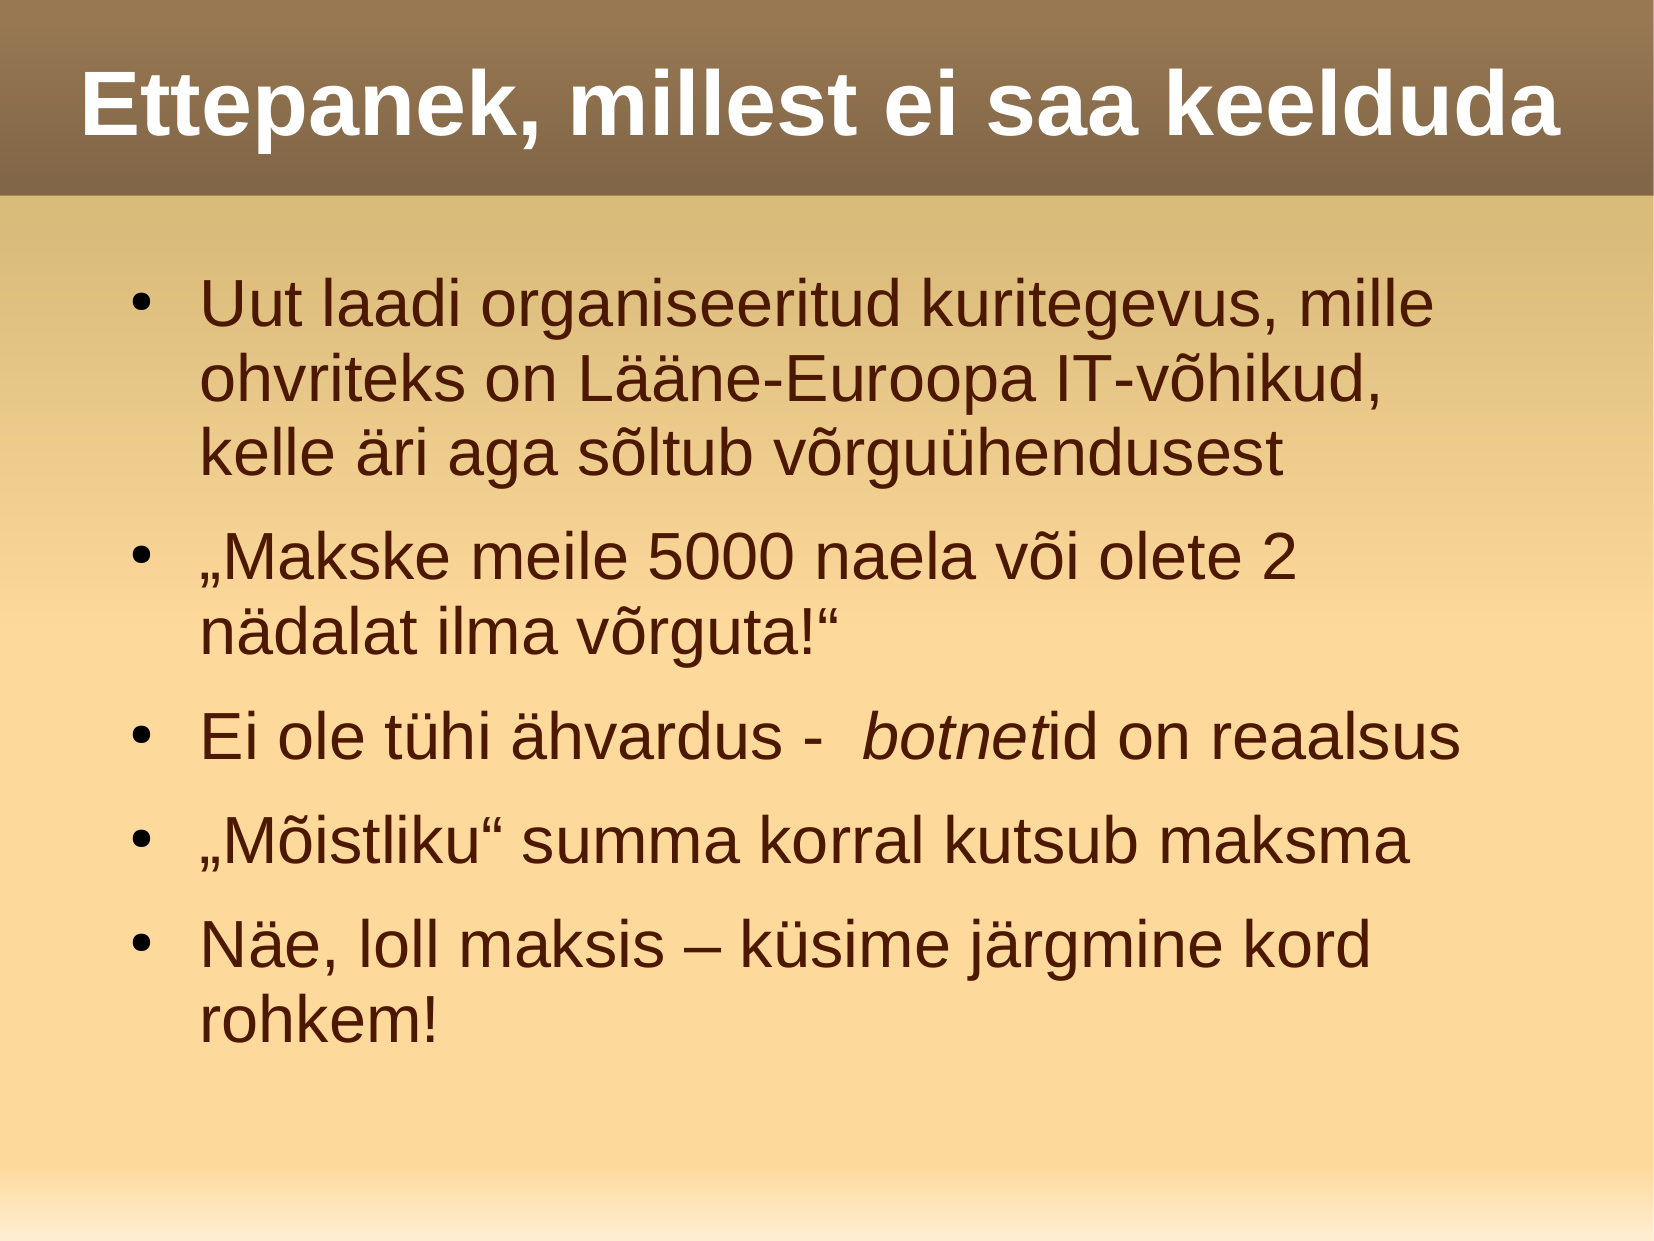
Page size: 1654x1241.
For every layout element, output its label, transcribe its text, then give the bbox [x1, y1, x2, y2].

title Ettepanek, millest ei saa keelduda [76, 0, 1565, 208]
list Uut laadi organiseeritud kuritegevus, mille ohvriteks on Lääne-Euroopa IT-võhikud, kelle äri aga sõltub võrguühendusest „Makske meile 5000 naela või olete 2 nädalat ilma võrguta!“ Ei ole tühi ähvardus - botnetid on reaalsus „Mõistliku“ summa korral kutsub maksma Näe, loll maksis – küsime järgmine kord rohkem! [118, 265, 1531, 1057]
picture [0, 0, 1654, 1241]
